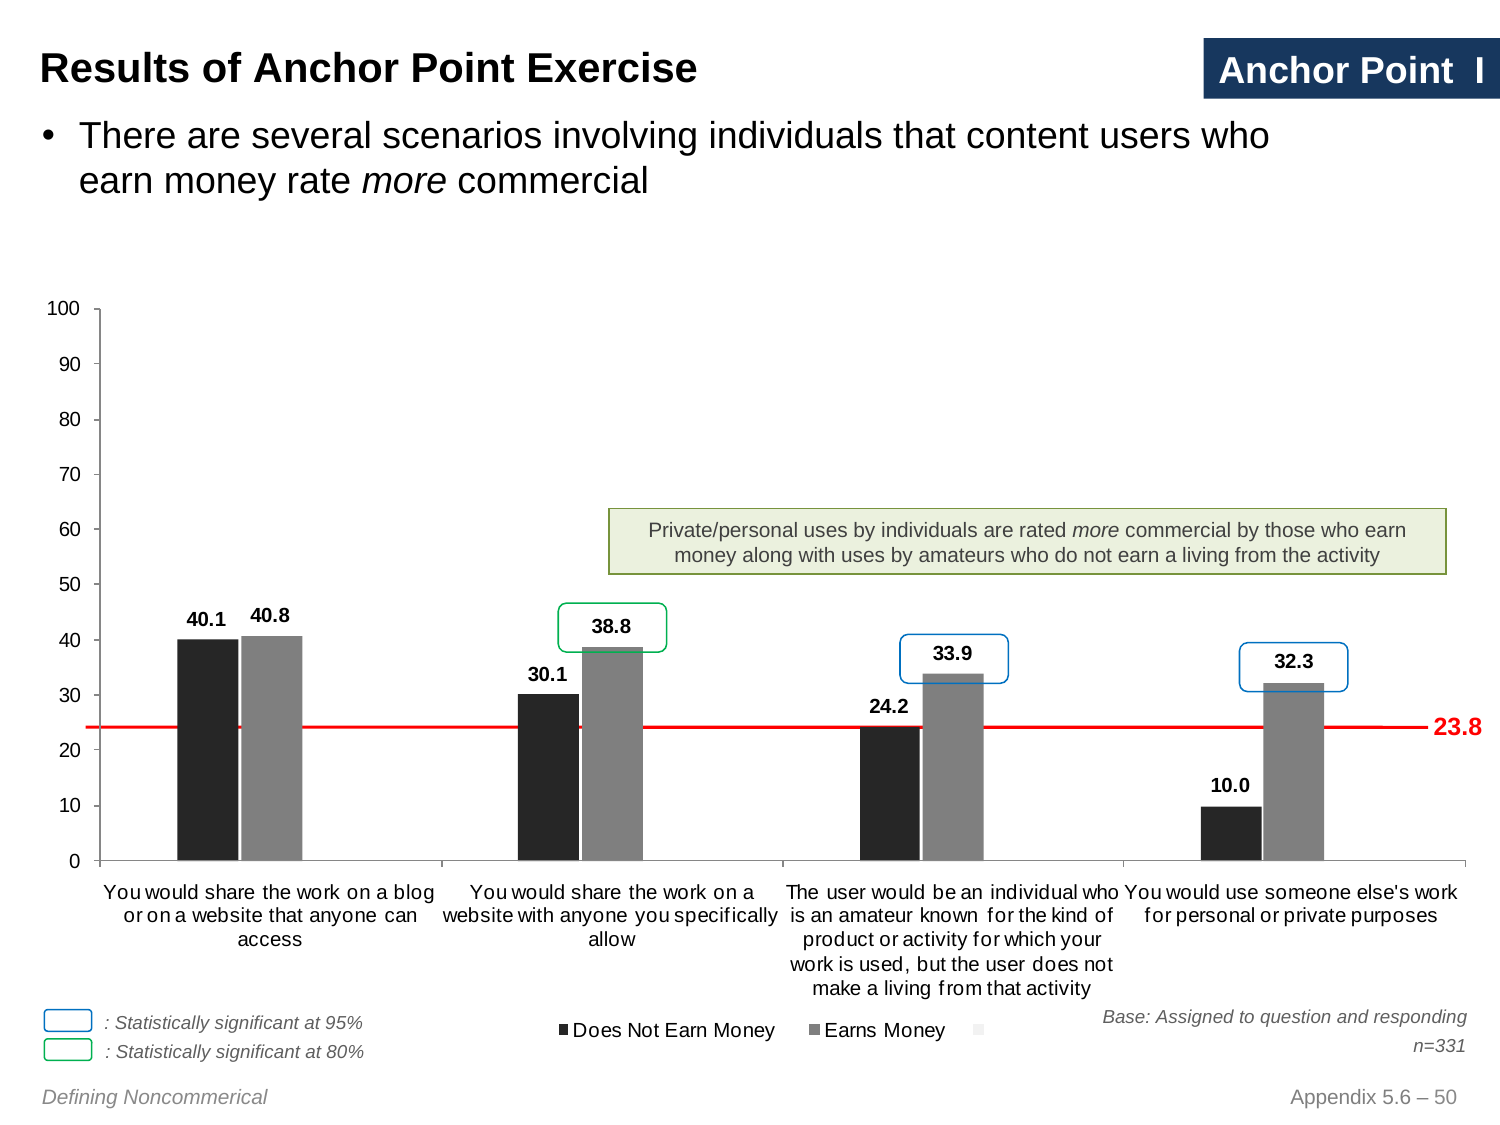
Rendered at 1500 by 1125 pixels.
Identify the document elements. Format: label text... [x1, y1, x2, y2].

picture [46, 1040, 90, 1059]
text_box Private/personal uses by individuals are rated more commercial by those who earn money along with uses by amateurs who do not earn a living from the activity [608, 508, 1447, 574]
text_box Anchor Point I [1203, 38, 1500, 99]
text_box Defining Noncommerical [27, 1066, 503, 1125]
text_box Base: Assigned to question and responding [1023, 996, 1482, 1035]
text_box Results of Anchor Point Exercise [24, 27, 1288, 110]
text_box There are several scenarios involving individuals that content users who earn money rate more commercial [27, 103, 1366, 210]
text_box : Statistically significant at 95% [89, 1003, 586, 1042]
picture [0, 287, 1500, 1059]
picture [46, 1011, 89, 1030]
text_box n=331 [1166, 1035, 1482, 1064]
text_box Appendix 5.6 – <number> [1121, 1066, 1472, 1125]
text_box : Statistically significant at 80% [90, 1042, 569, 1071]
text_box 23.8 [1418, 703, 1500, 749]
